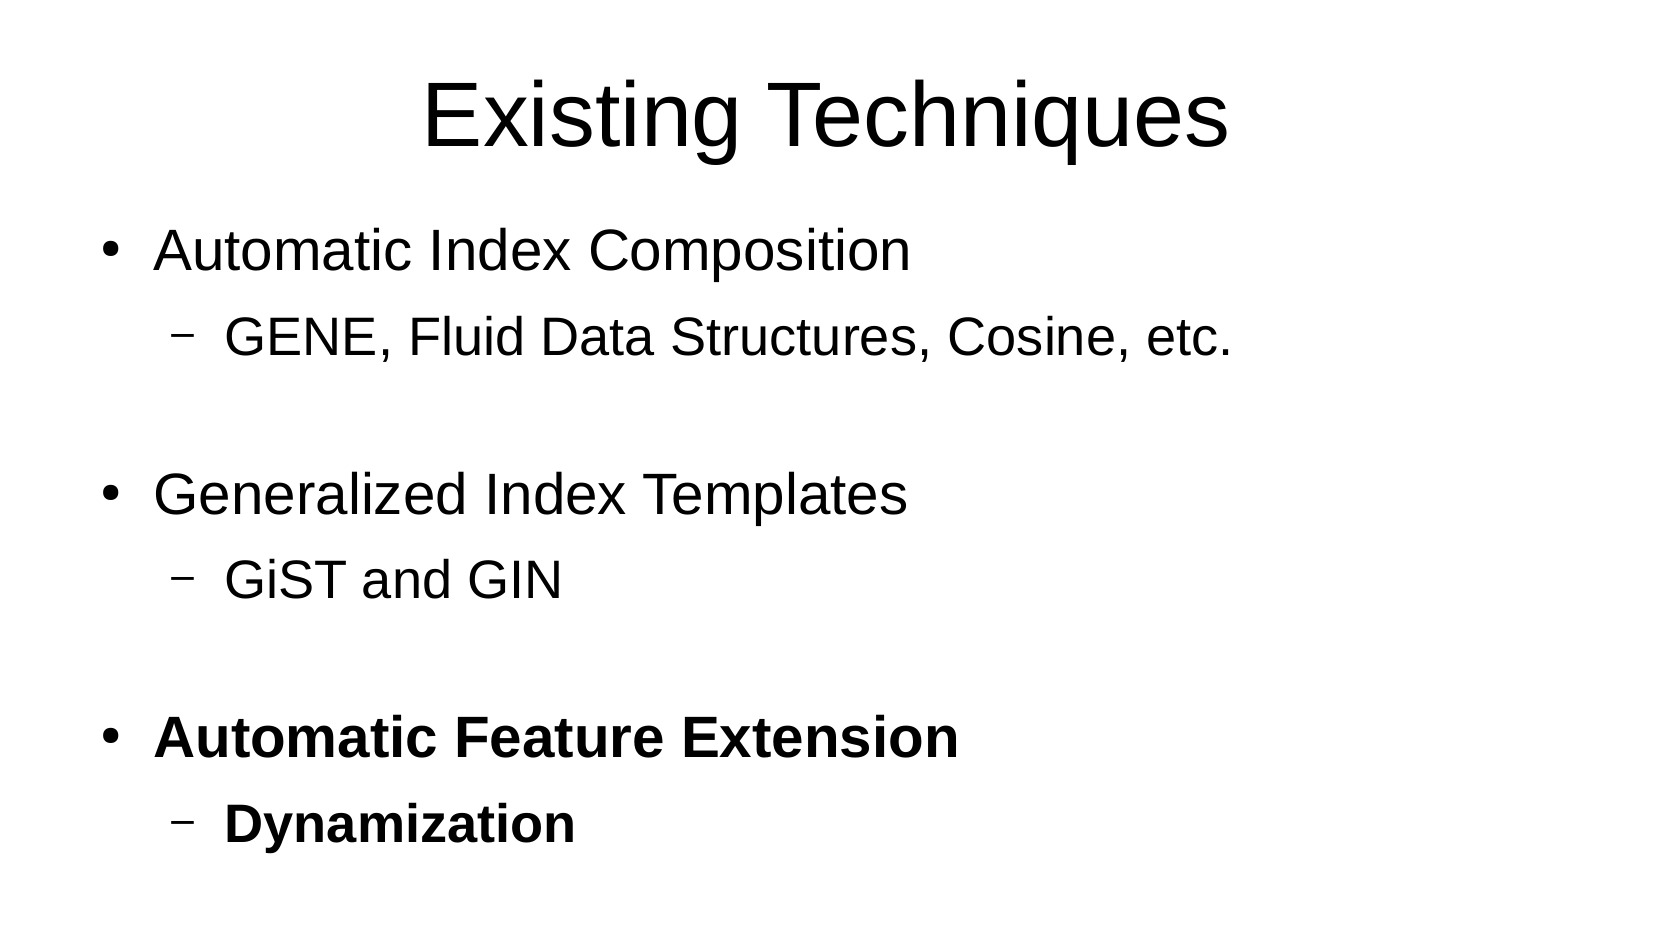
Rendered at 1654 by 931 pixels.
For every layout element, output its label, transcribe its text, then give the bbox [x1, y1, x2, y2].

title Existing Techniques [82, 37, 1571, 193]
list Automatic Index Composition GENE, Fluid Data Structures, Cosine, etc. Generalized Index Templates GiST and GIN Automatic Feature Extension Dynamization [82, 217, 1571, 931]
